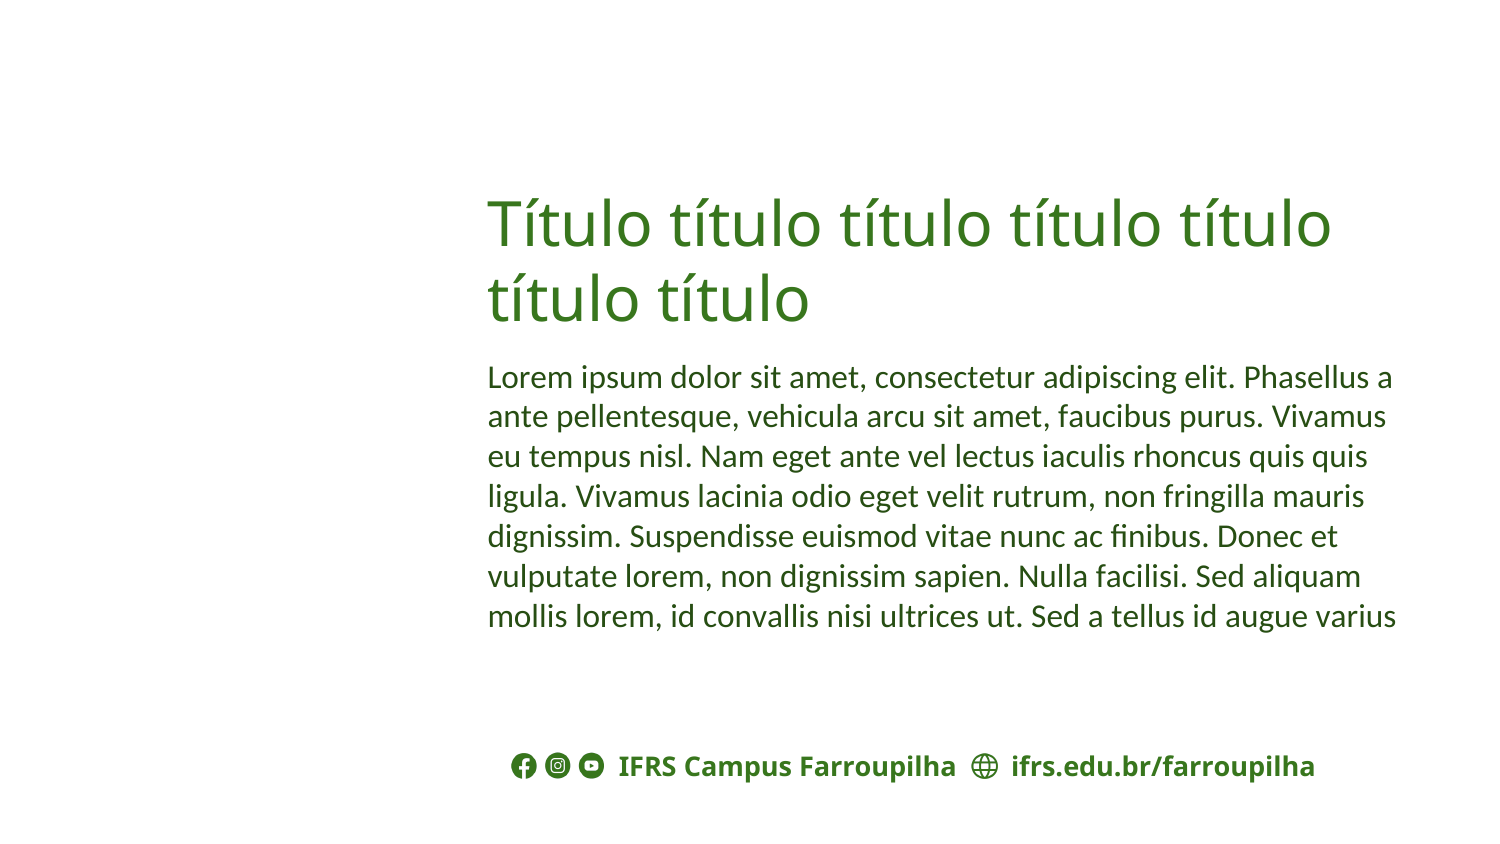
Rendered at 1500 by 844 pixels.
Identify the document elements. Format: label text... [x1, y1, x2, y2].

picture [973, 753, 998, 779]
text_box ifrs.edu.br/farroupilha [996, 742, 1397, 790]
picture [511, 752, 604, 779]
text_box Título título título título título título título Lorem ipsum dolor sit amet, consectetur adipiscing elit. Phasellus a ante pellentesque, vehicula arcu sit amet, faucibus purus. Vivamus eu tempus nisl. Nam eget ante vel lectus iaculis rhoncus quis quis ligula. Vivamus lacinia odio eget velit rutrum, non fringilla mauris dignissim. Suspendisse euismod vitae nunc ac finibus. Donec et vulputate lorem, non dignissim sapien. Nulla facilisi. Sed aliquam mollis lorem, id convallis nisi ultrices ut. Sed a tellus id augue varius [472, 169, 1433, 497]
text_box IFRS Campus Farroupilha [604, 742, 973, 790]
